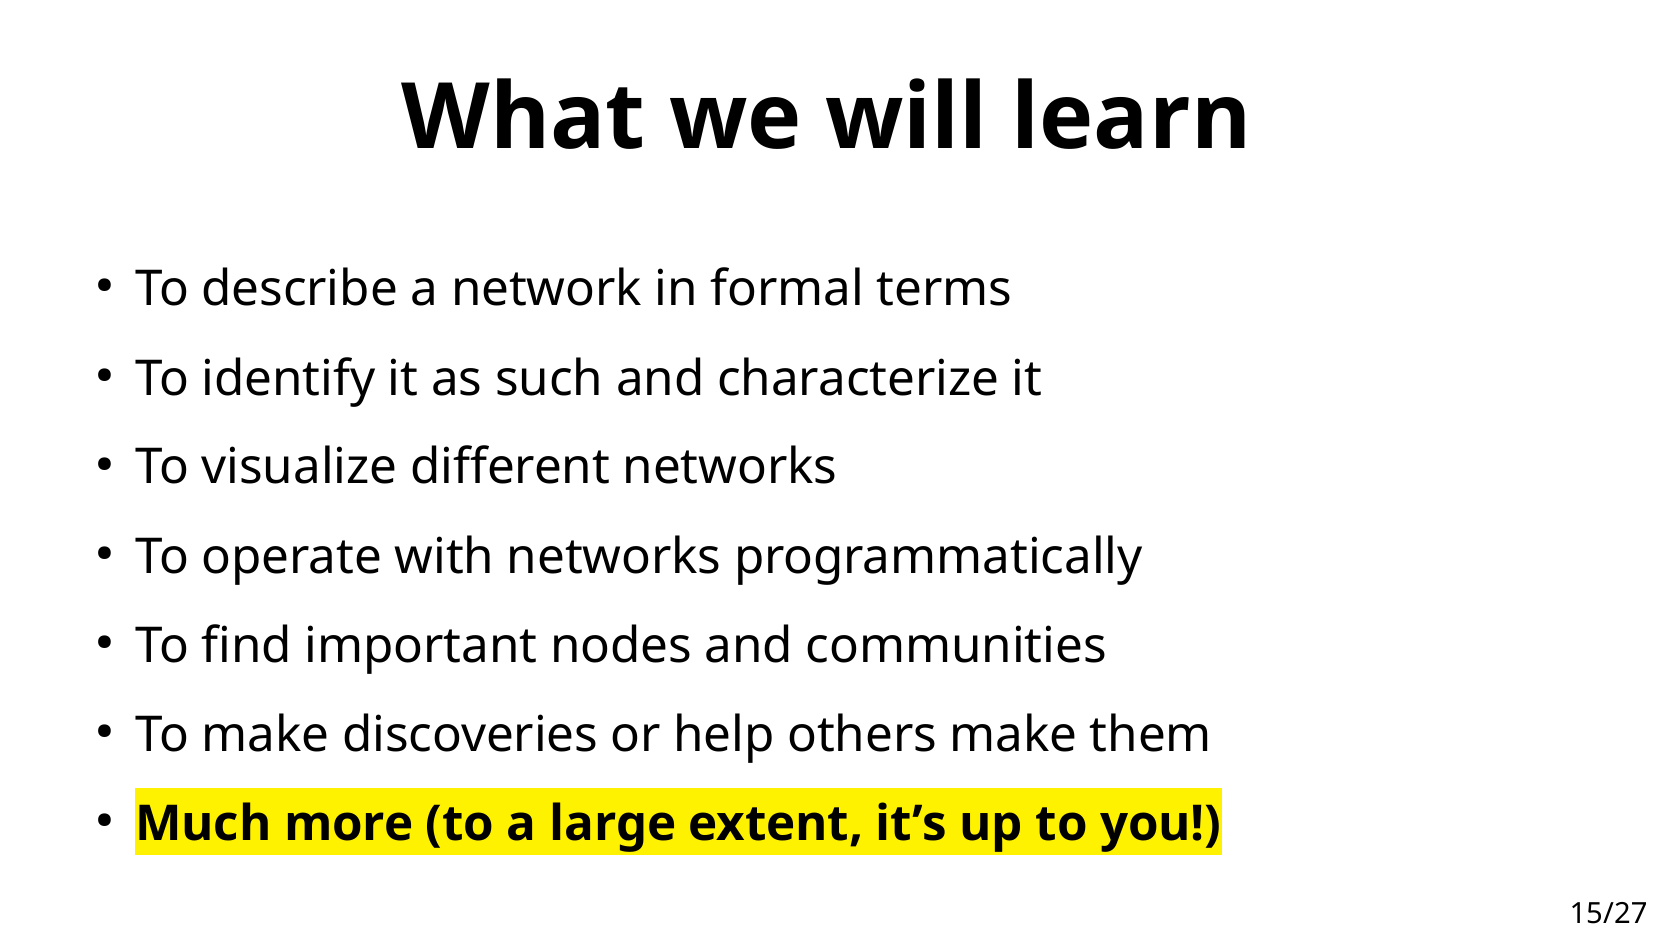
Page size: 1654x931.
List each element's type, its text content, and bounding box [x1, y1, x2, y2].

title What we will learn [82, 1, 1571, 226]
list To describe a network in formal terms To identify it as such and characterize it To visualize different networks To operate with networks programmatically To find important nodes and communities To make discoveries or help others make them Much more (to a large extent, it’s up to you!) [82, 253, 1571, 856]
